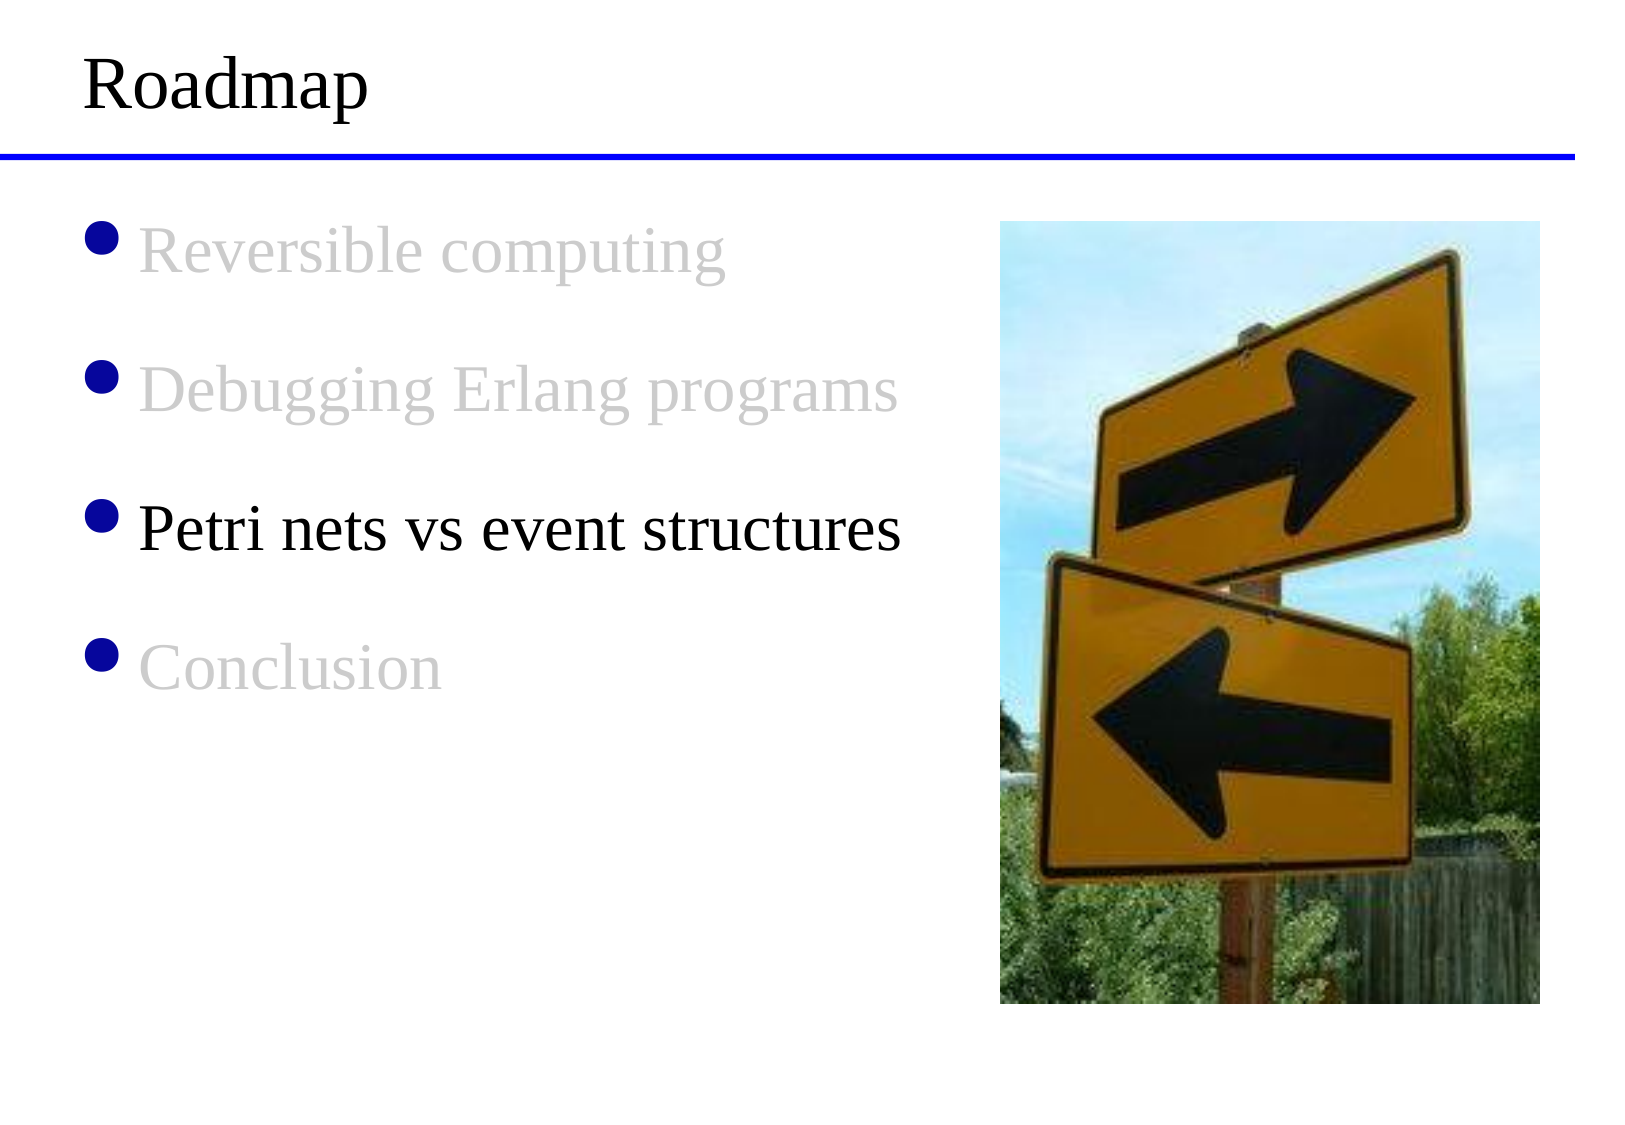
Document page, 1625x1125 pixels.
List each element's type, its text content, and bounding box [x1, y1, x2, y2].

title Roadmap [67, 27, 1544, 131]
picture [1000, 221, 1540, 1004]
list Reversible computing Debugging Erlang programs Petri nets vs event structures Conclusion [67, 198, 1478, 1061]
